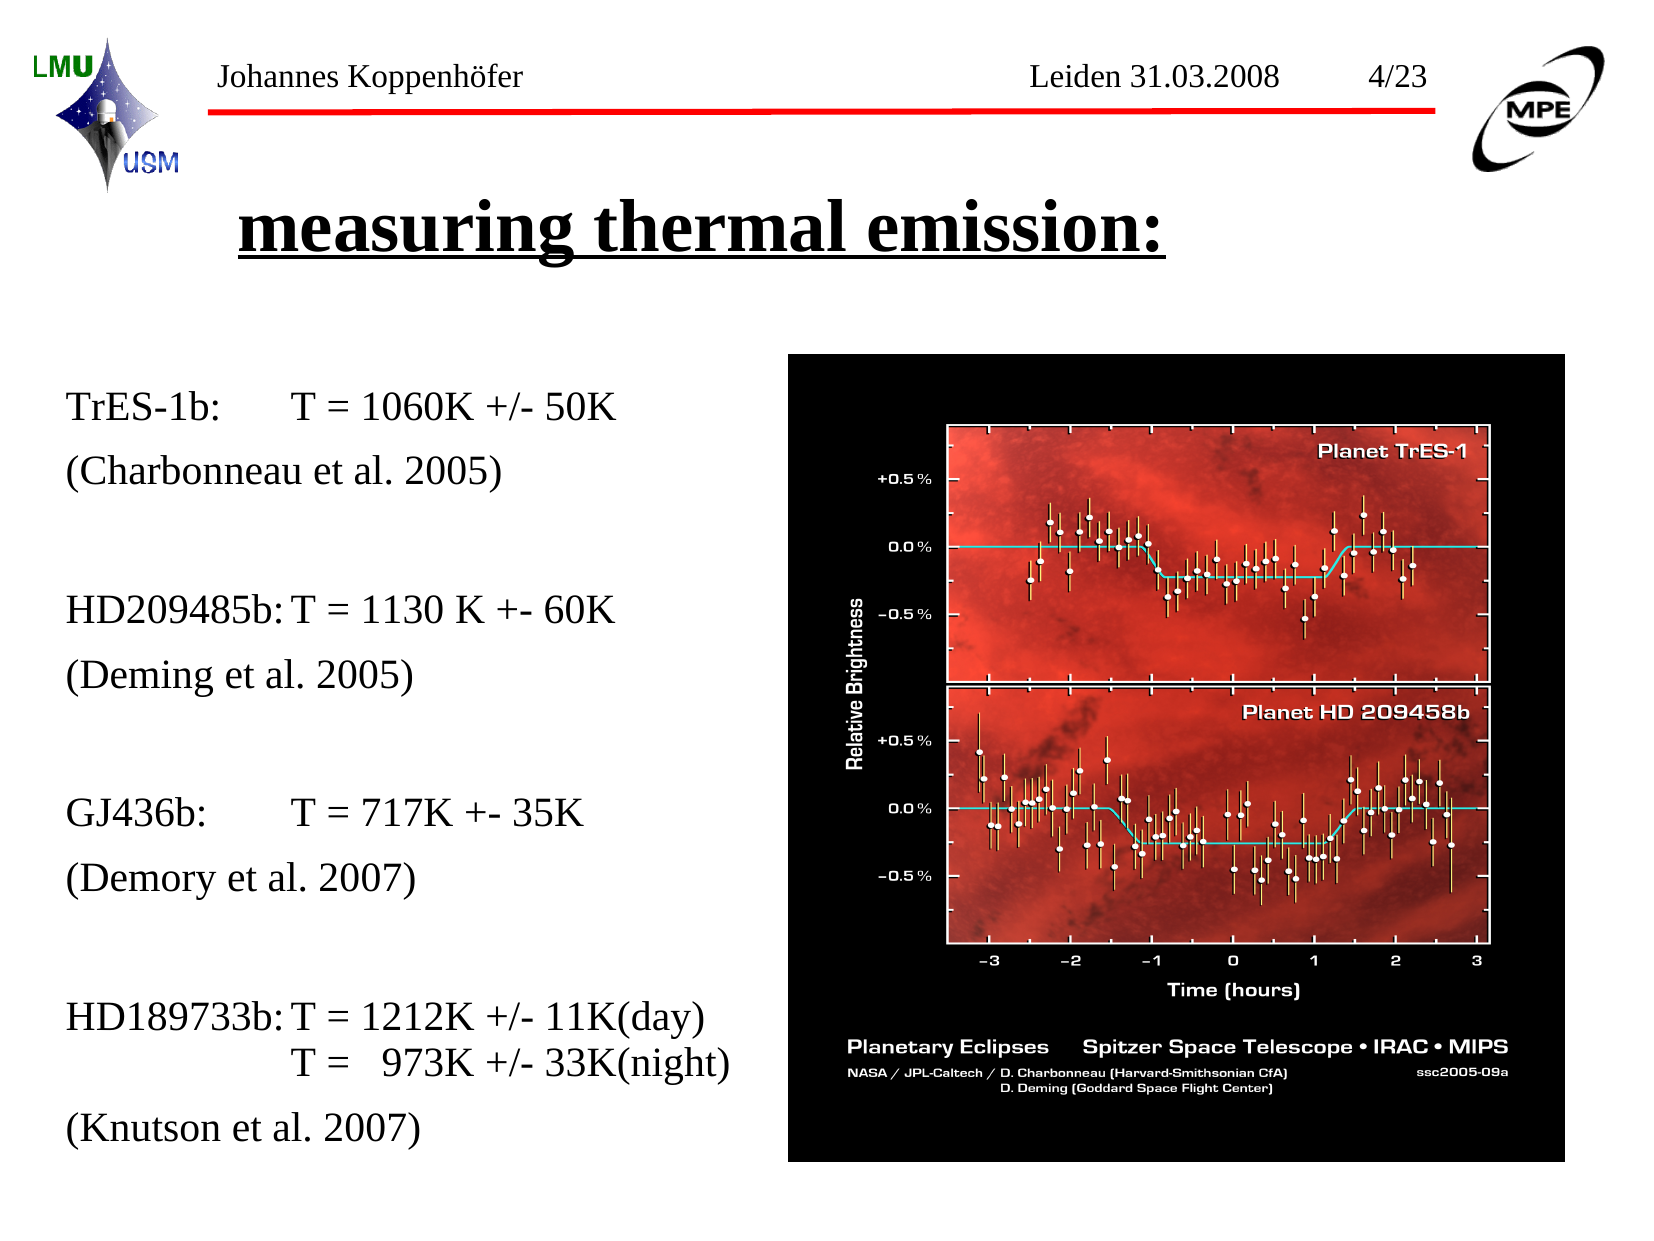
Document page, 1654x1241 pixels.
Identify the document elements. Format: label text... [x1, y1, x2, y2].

picture [1472, 46, 1605, 172]
picture [32, 35, 182, 194]
text_box TrES-1b: T = 1060K +/- 50K (Charbonneau et al. 2005) HD209485b: T = 1130 K +- 60K (Deming et al. 2005) GJ436b: T = 717K +- 35K (Demory et al. 2007) HD189733b: T = 1212K +/- 11K(day) T = 973K +/- 33K(night) (Knutson et al. 2007) [65, 382, 732, 1151]
text_box 4/23 [1368, 57, 1434, 95]
text_box Johannes Koppenhöfer [217, 57, 525, 95]
picture [788, 354, 1565, 1162]
text_box measuring thermal emission: [237, 184, 1167, 268]
text_box Leiden 31.03.2008 [1029, 57, 1342, 95]
